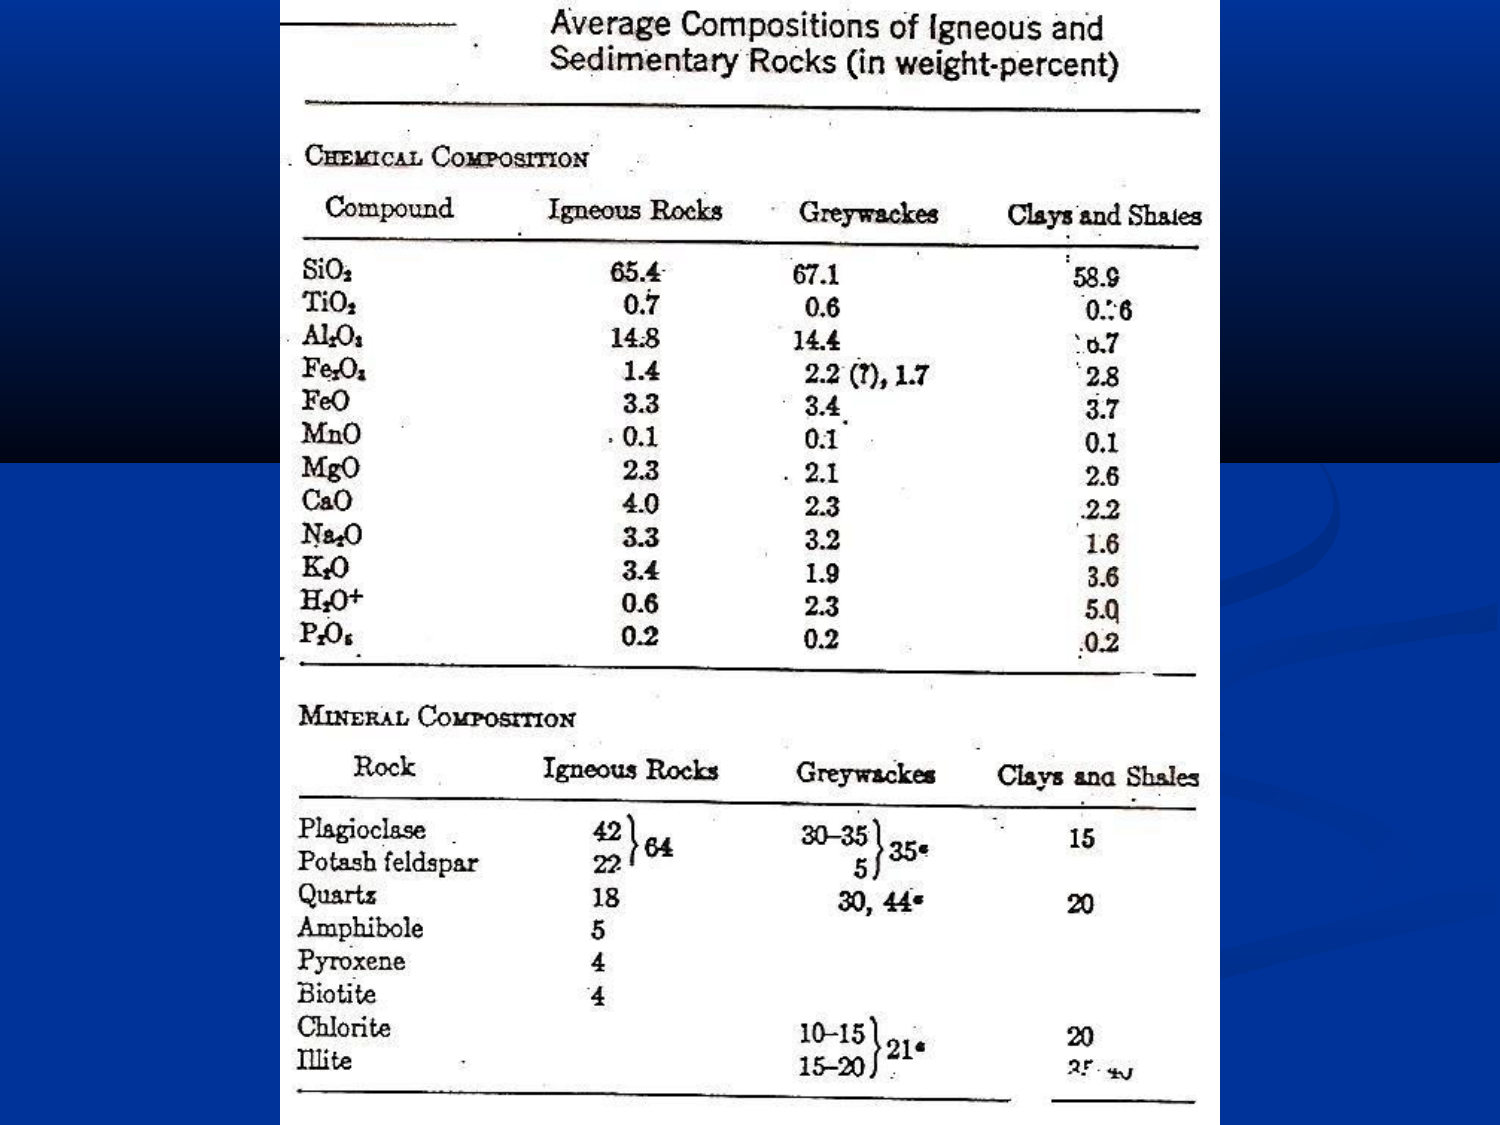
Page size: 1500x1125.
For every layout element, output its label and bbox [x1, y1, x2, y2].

picture [280, 0, 1220, 1125]
